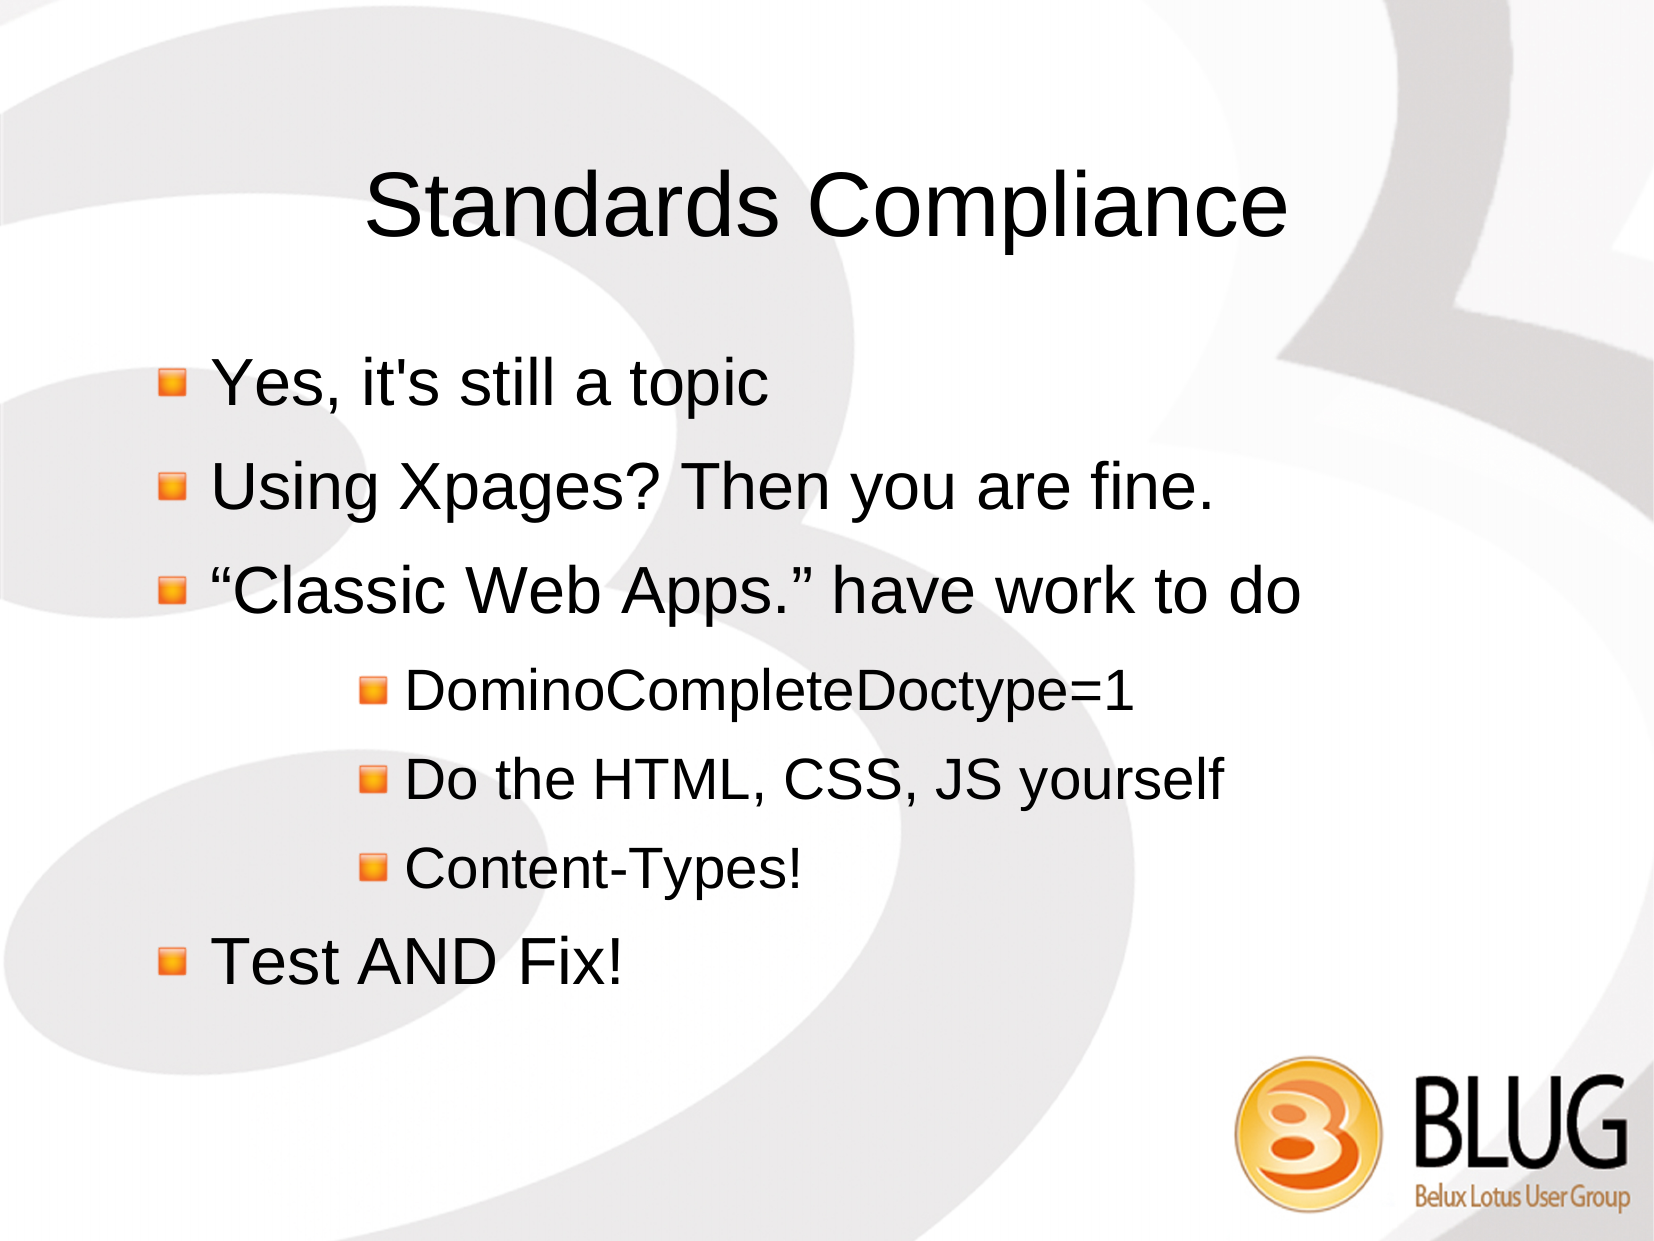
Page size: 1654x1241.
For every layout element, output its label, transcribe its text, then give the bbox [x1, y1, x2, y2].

picture [0, 0, 1654, 1241]
title Standards Compliance [121, 102, 1534, 310]
list Yes, it's still a topic Using Xpages? Then you are fine. “Classic Web Apps.” have work to do DominoCompleteDoctype=1 Do the HTML, CSS, JS yourself Content-Types! Test AND Fix! [121, 344, 1534, 1126]
